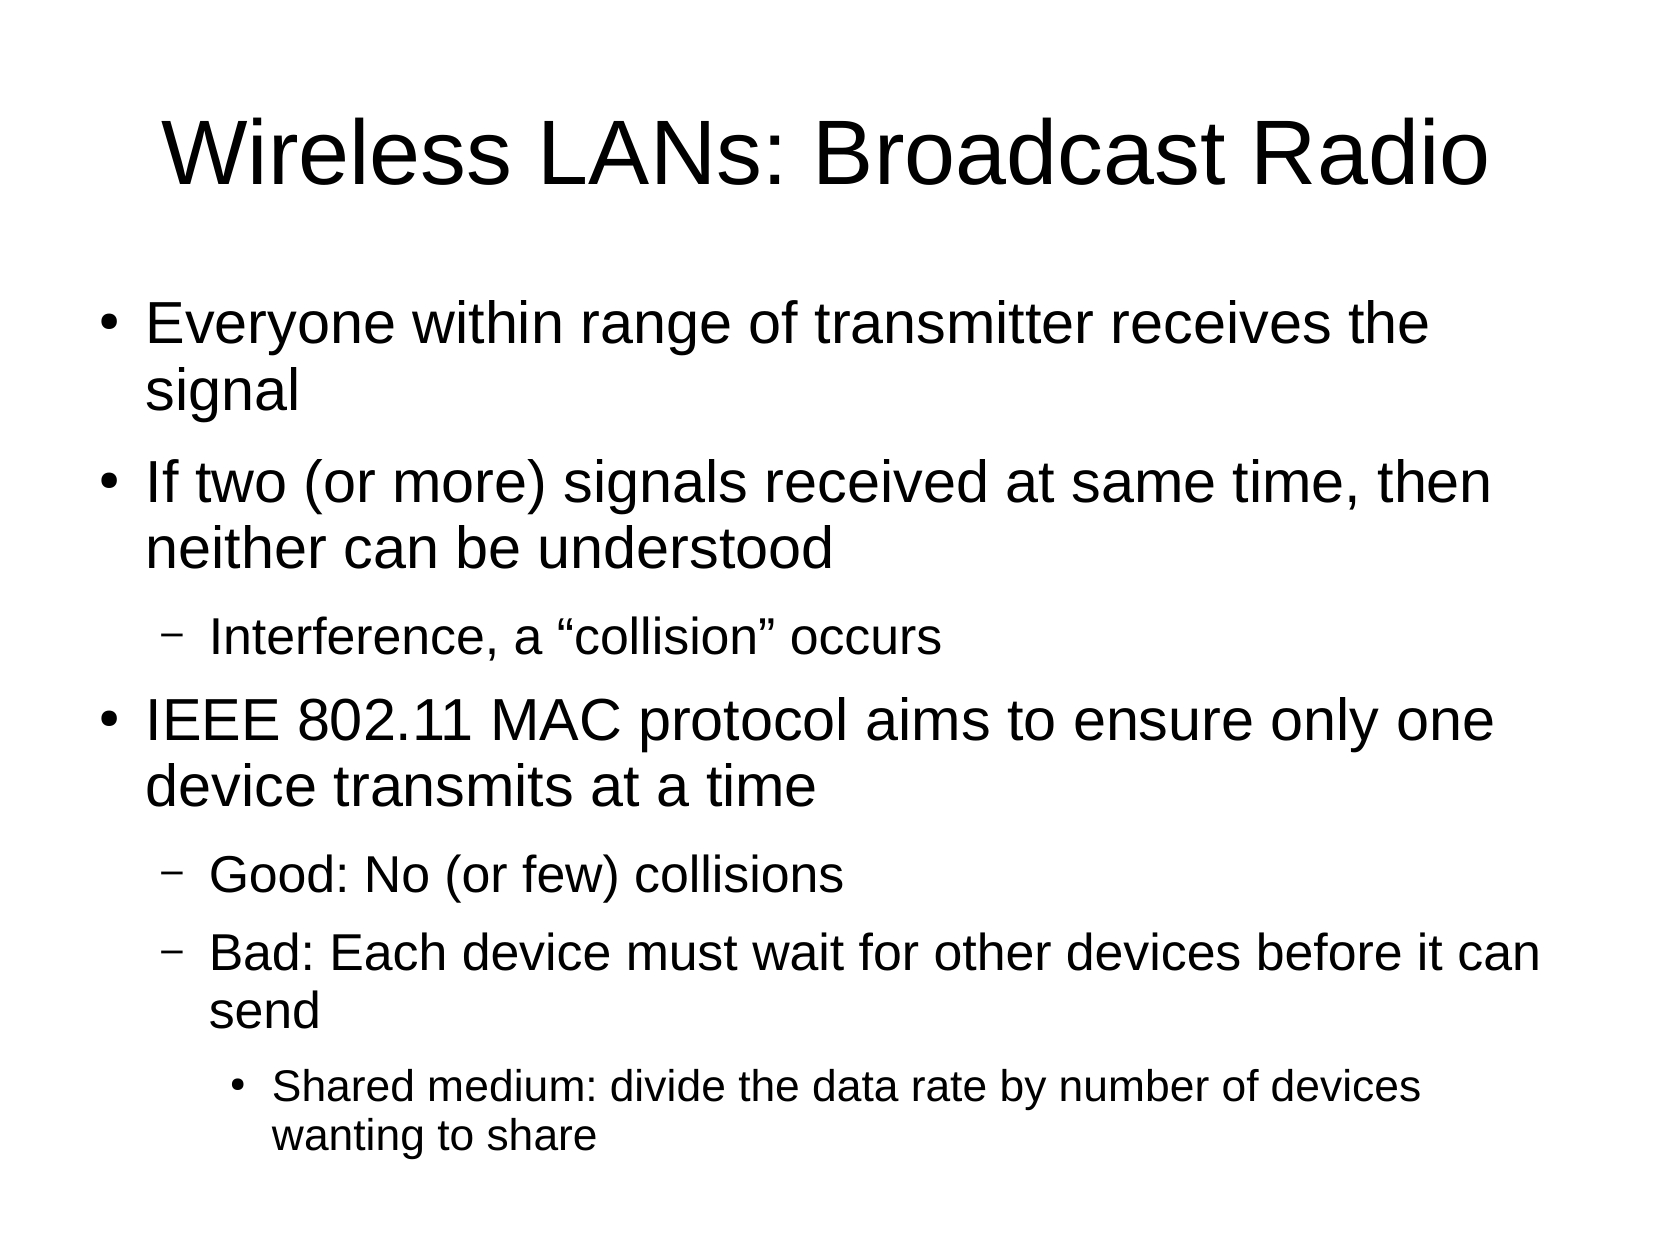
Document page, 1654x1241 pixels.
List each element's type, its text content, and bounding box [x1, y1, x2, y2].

title Wireless LANs: Broadcast Radio [82, 49, 1571, 257]
list Everyone within range of transmitter receives the signal If two (or more) signals received at same time, then neither can be understood Interference, a “collision” occurs IEEE 802.11 MAC protocol aims to ensure only one device transmits at a time Good: No (or few) collisions Bad: Each device must wait for other devices before it can send Shared medium: divide the data rate by number of devices wanting to share [82, 290, 1571, 1170]
